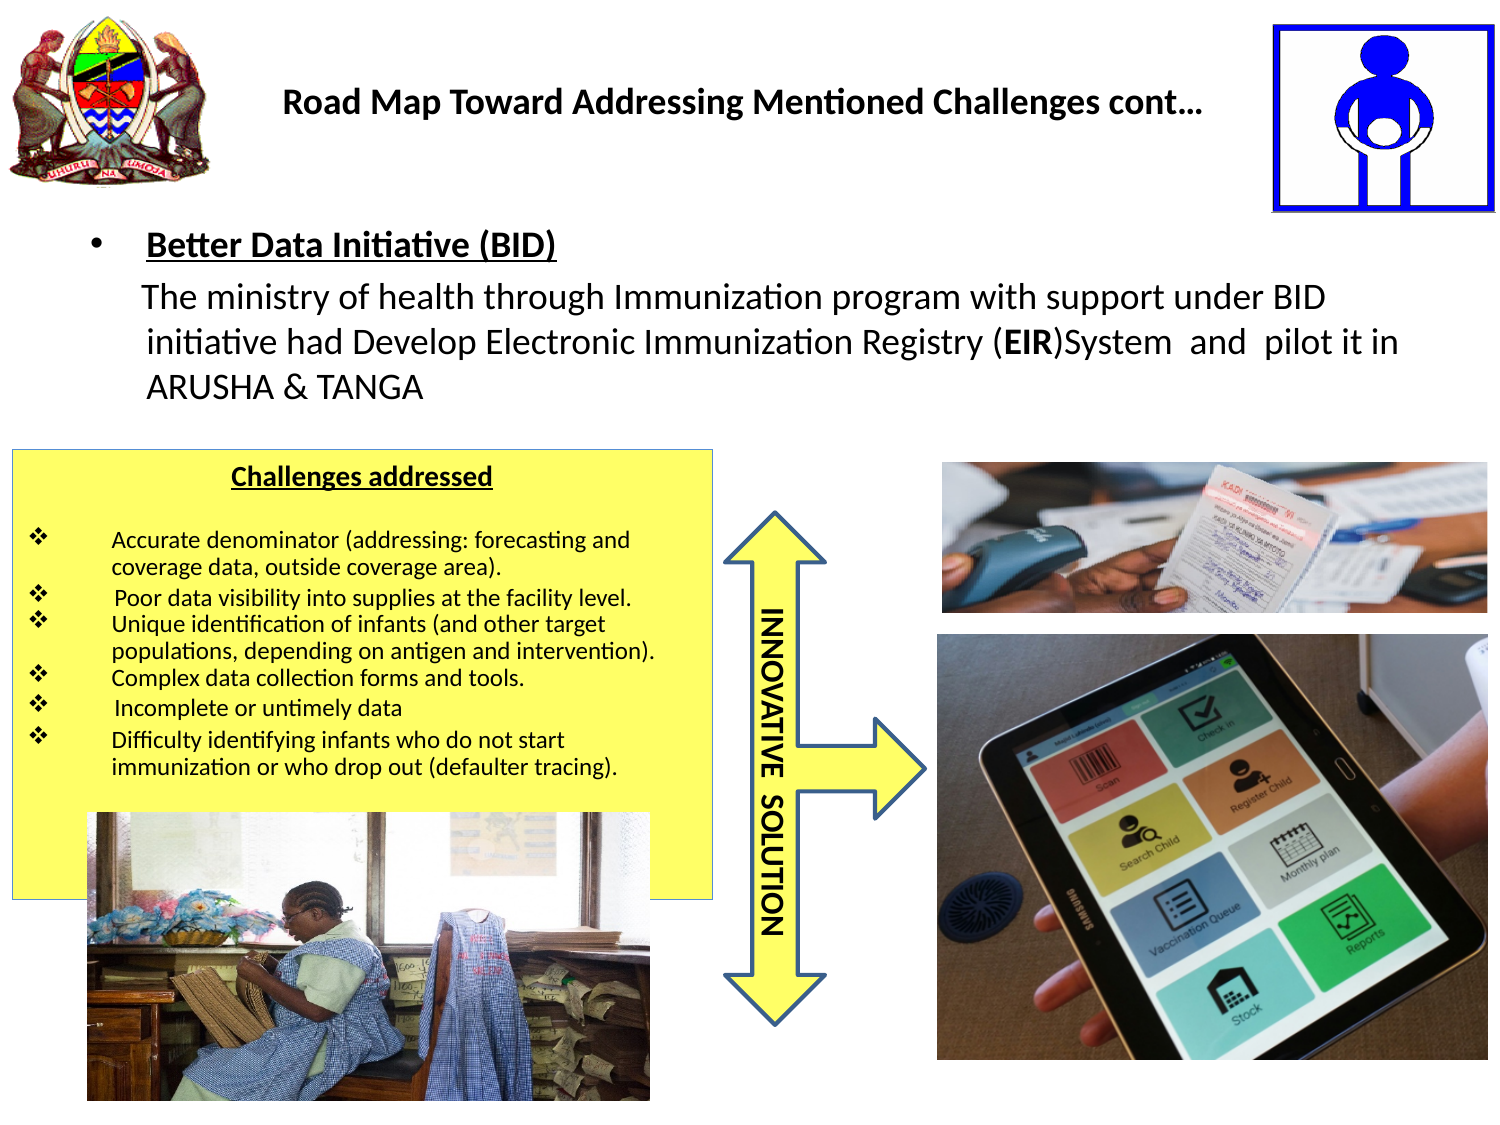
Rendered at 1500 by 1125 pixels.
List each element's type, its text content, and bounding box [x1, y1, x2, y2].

picture [1271, 24, 1496, 213]
title Road Map Toward Addressing Mentioned Challenges cont… [225, 24, 1263, 175]
picture [5, 12, 213, 188]
list Better Data Initiative (BID) The ministry of health through Immunization program with support under BID initiative had Develop Electronic Immunization Registry (EIR)System and pilot it in ARUSHA & TANGA [75, 212, 1450, 1038]
picture [87, 812, 650, 1101]
text_box INNOVATIVE SOLUTION [724, 512, 925, 1025]
picture [942, 462, 1488, 613]
picture [937, 634, 1488, 1060]
text_box Challenges addressed Accurate denominator (addressing: forecasting and coverage data, outside coverage area). Poor data visibility into supplies at the facility level. Unique identification of infants (and other target populations, depending on antigen and intervention). Complex data collection forms and tools. Incomplete or untimely data Difficulty identifying infants who do not start immunization or who drop out (defaulter tracing). [12, 449, 713, 900]
